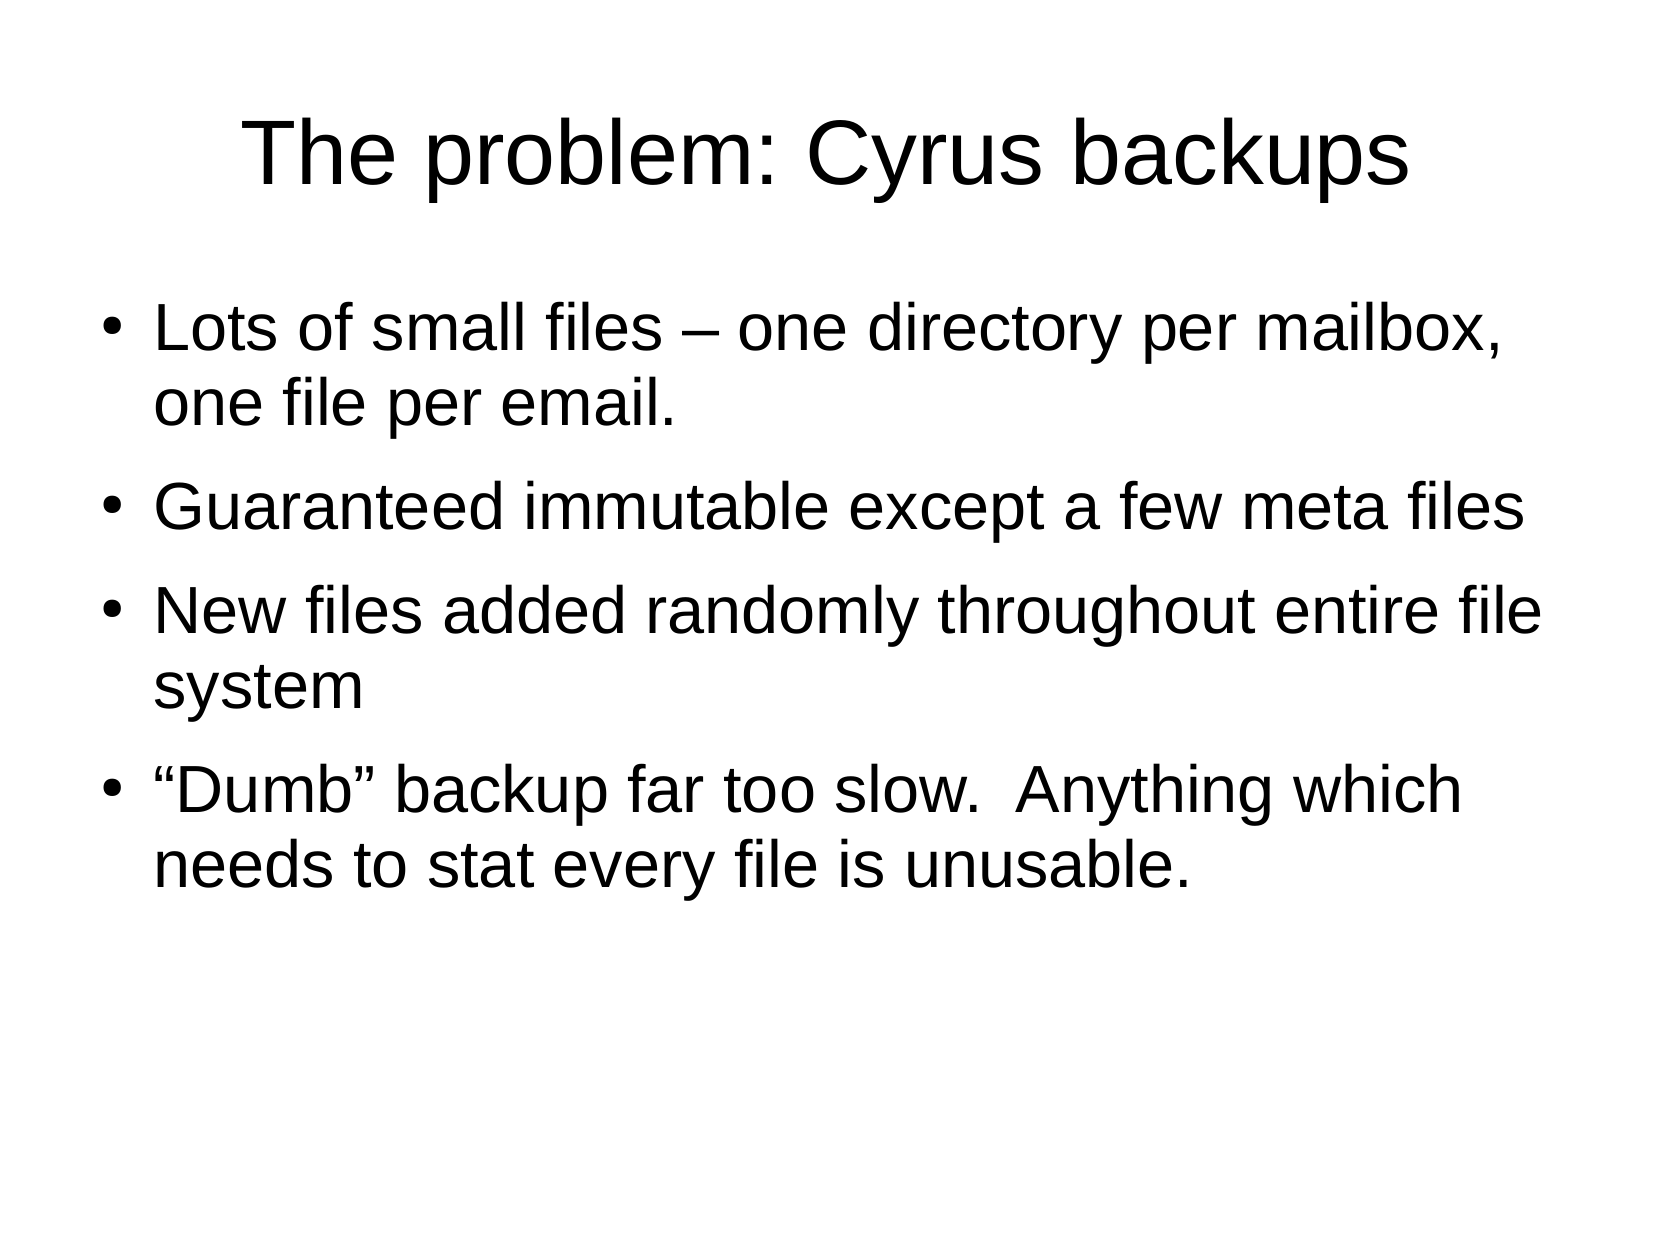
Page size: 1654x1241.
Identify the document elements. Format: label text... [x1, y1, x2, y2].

title The problem: Cyrus backups [82, 49, 1571, 257]
list Lots of small files – one directory per mailbox, one file per email. Guaranteed immutable except a few meta files New files added randomly throughout entire file system “Dumb” backup far too slow. Anything which needs to stat every file is unusable. [82, 290, 1571, 1109]
